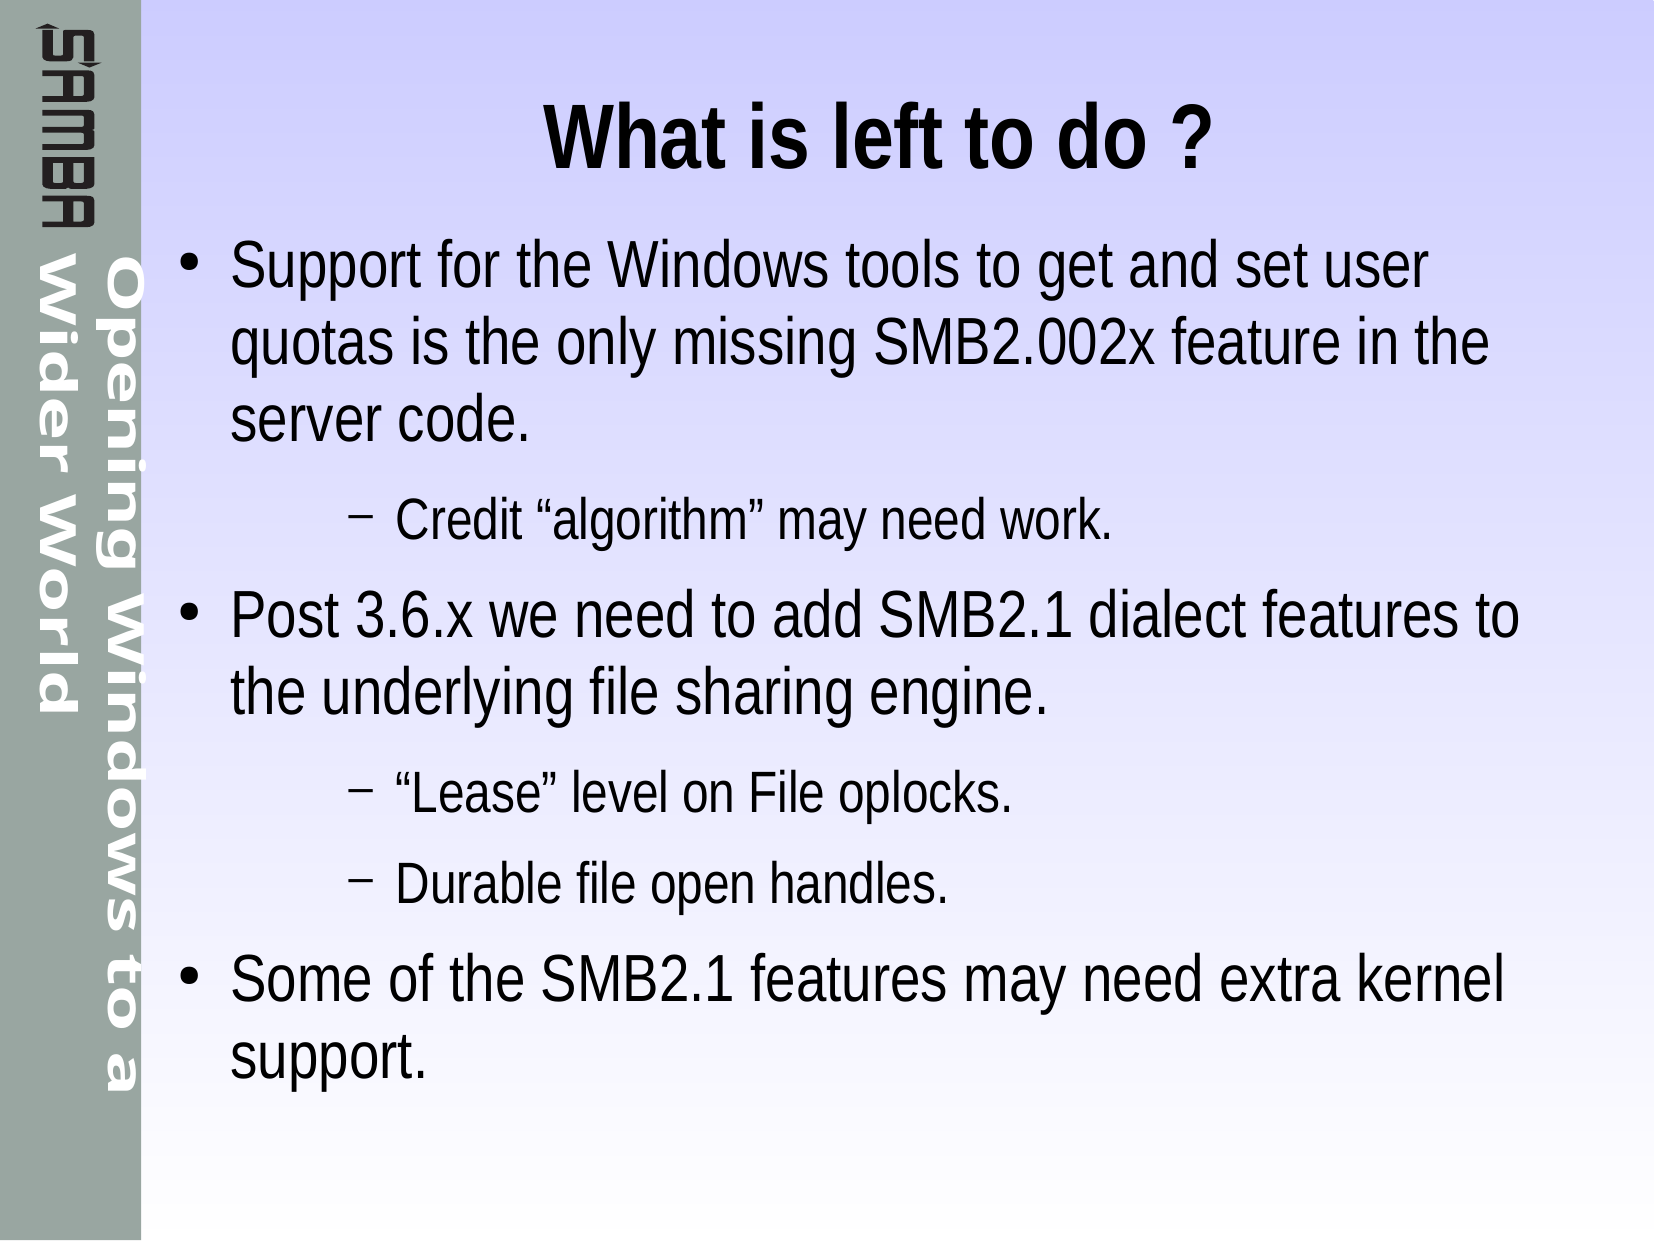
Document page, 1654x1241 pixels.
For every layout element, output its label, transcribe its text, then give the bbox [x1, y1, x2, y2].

title What is left to do ? [173, 31, 1586, 239]
list Support for the Windows tools to get and set user quotas is the only missing SMB2.002x feature in the server code. Credit “algorithm” may need work. Post 3.6.x we need to add SMB2.1 dialect features to the underlying file sharing engine. “Lease” level on File oplocks. Durable file open handles. Some of the SMB2.1 features may need extra kernel support. [159, 225, 1572, 1181]
